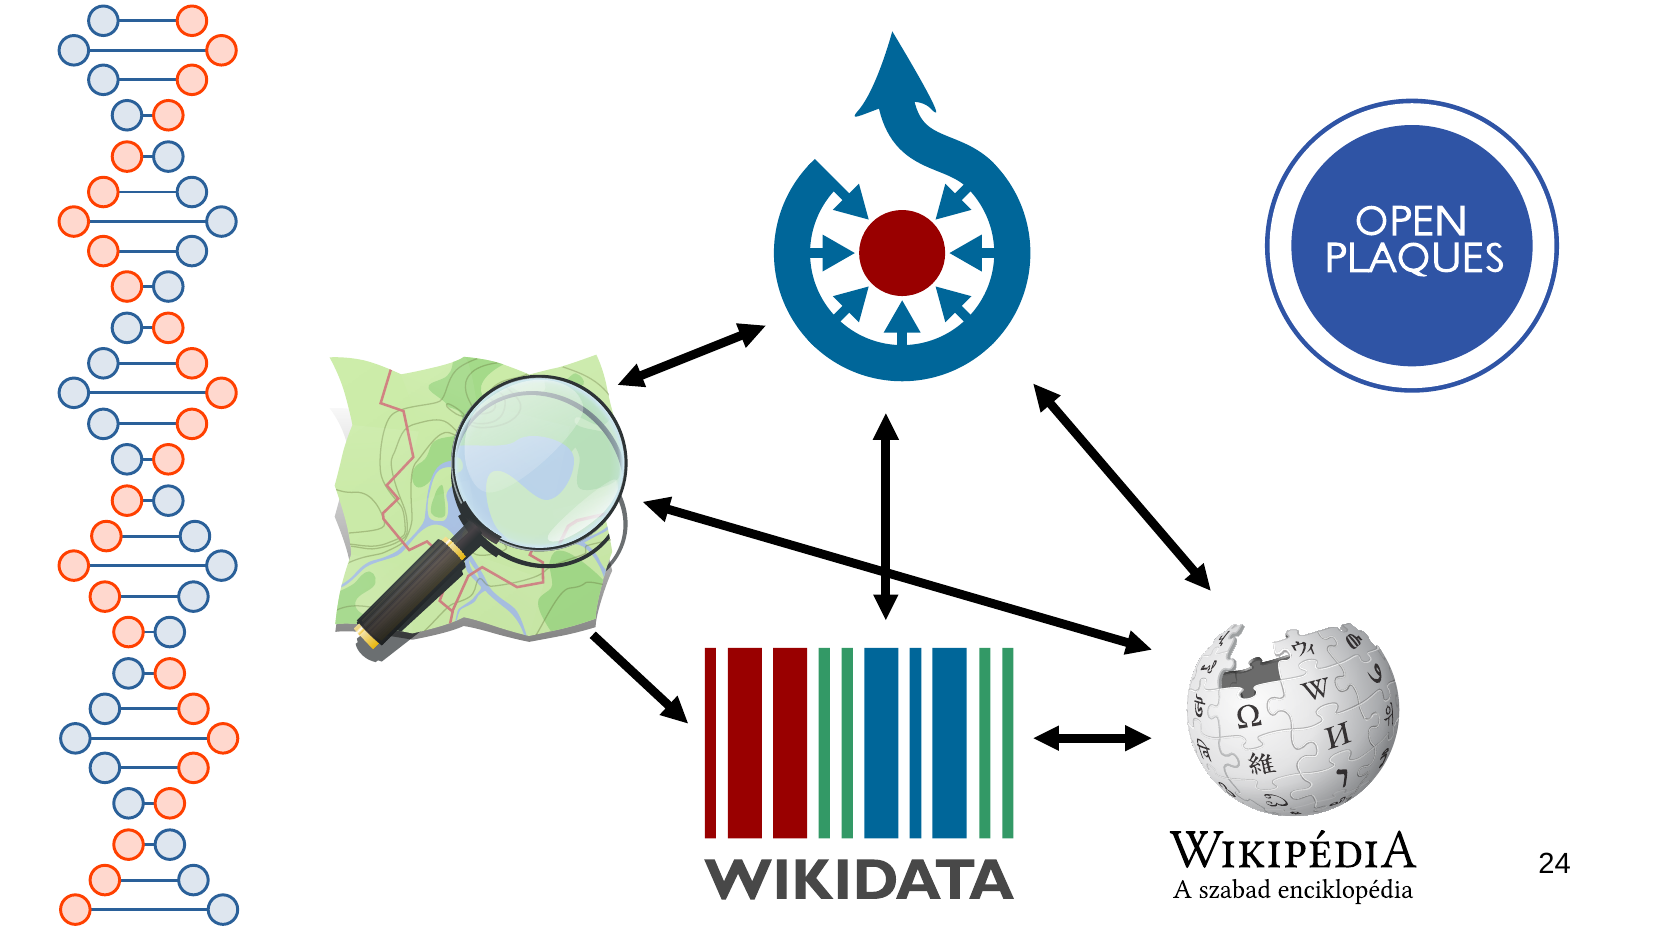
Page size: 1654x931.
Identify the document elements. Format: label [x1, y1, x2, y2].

picture [659, 704, 664, 714]
picture [770, 30, 1034, 384]
picture [1151, 590, 1435, 916]
picture [318, 354, 643, 680]
picture [1264, 98, 1560, 394]
picture [659, 631, 1061, 916]
